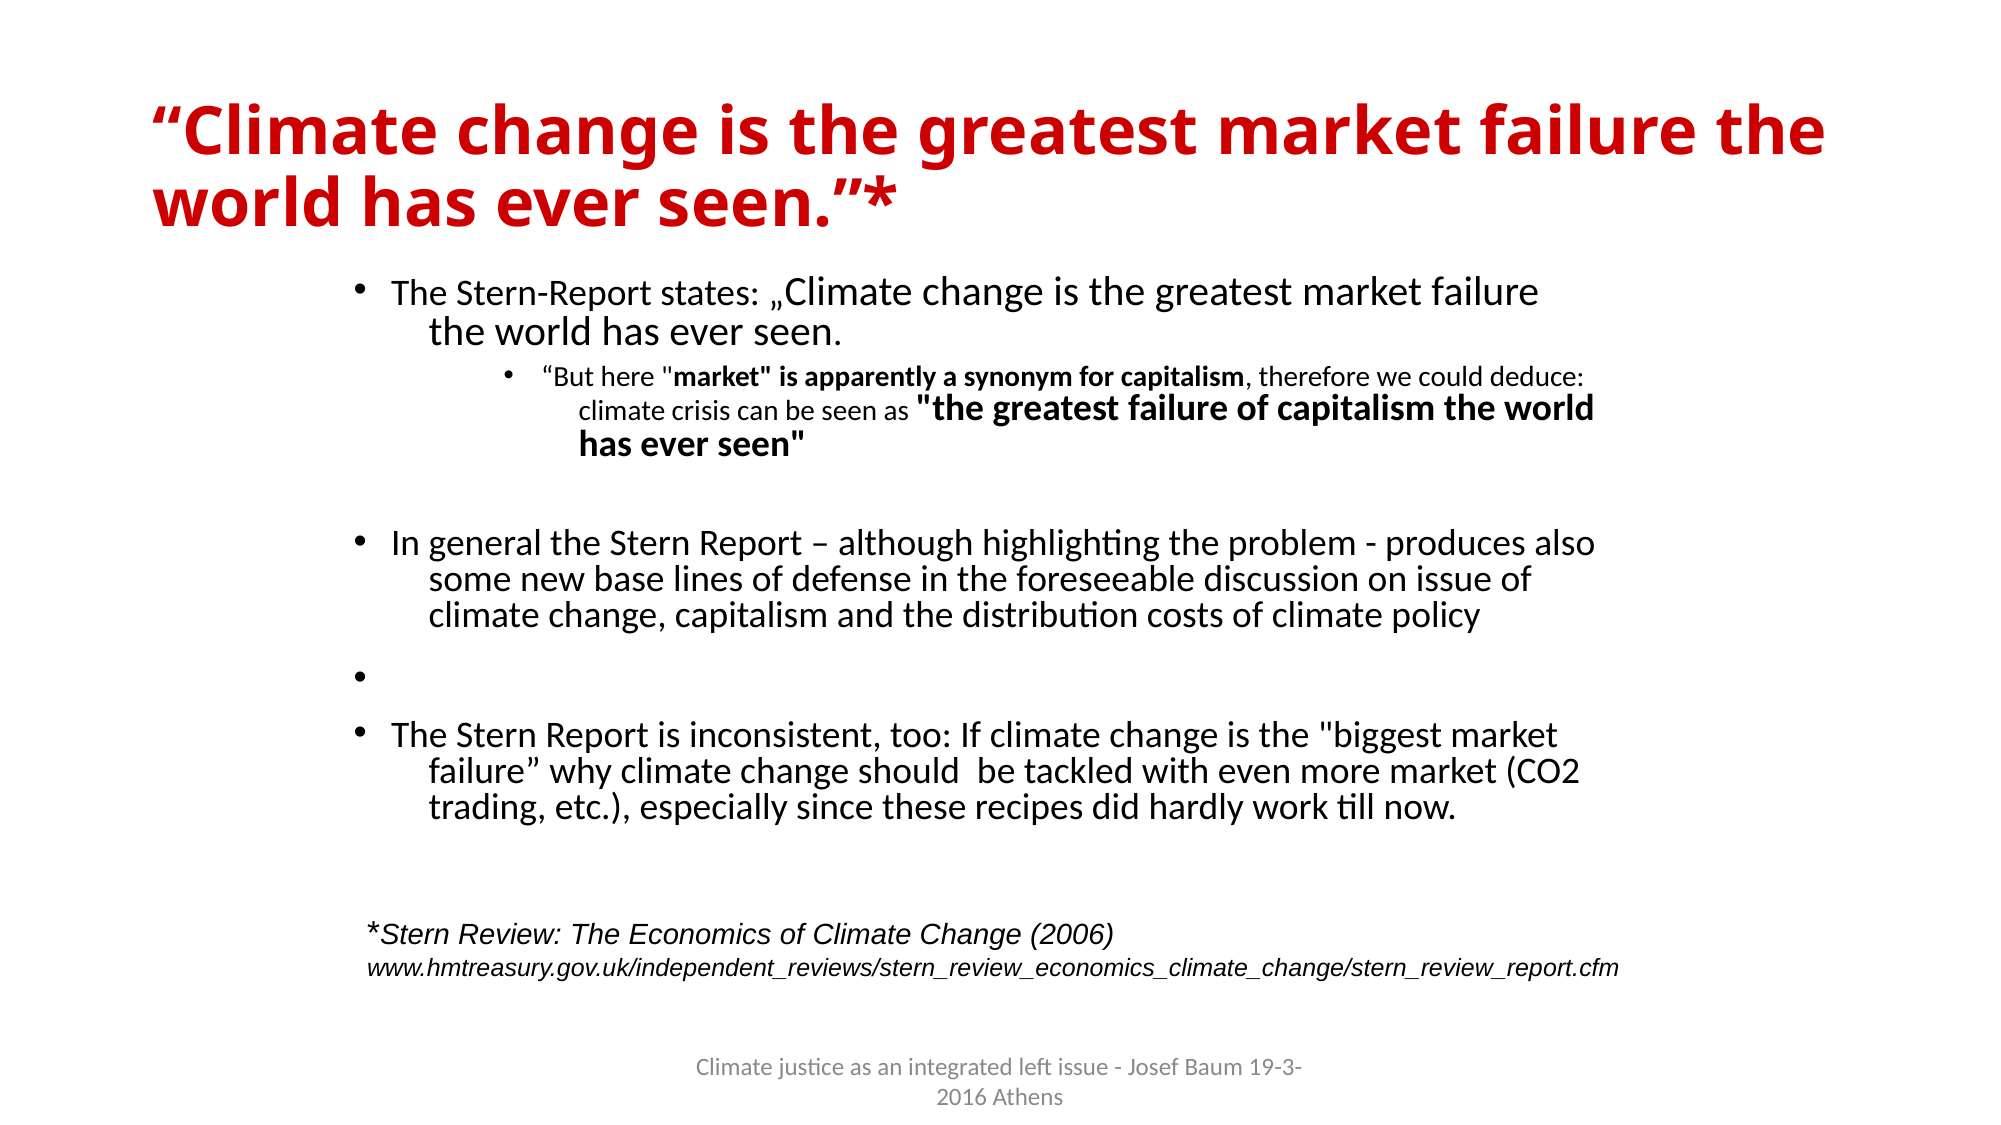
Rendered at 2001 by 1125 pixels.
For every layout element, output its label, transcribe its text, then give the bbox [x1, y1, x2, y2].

text_box *Stern Review: The Economics of Climate Change (2006) www.hmtreasury.gov.uk/independent_reviews/stern_review_economics_climate_change/stern_review_report.cfm [352, 903, 1696, 990]
list The Stern-Report states: „Climate change is the greatest market failure the world has ever seen. “But here "market" is apparently a synonym for capitalism, therefore we could deduce: climate crisis can be seen as "the greatest failure of capitalism the world has ever seen" In general the Stern Report – although highlighting the problem - produces also some new base lines of defense in the foreseeable discussion on issue of climate change, capitalism and the distribution costs of climate policy The Stern Report is inconsistent, too: If climate change is the "biggest market failure” why climate change should be tackled with even more market (CO2 trading, etc.), especially since these recipes did hardly work till now. [338, 265, 1620, 867]
title “Climate change is the greatest market failure the world has ever seen.”* [137, 59, 1863, 278]
text_box Climate justice as an integrated left issue - Josef Baum 19-3-2016 Athens [662, 1042, 1338, 1103]
